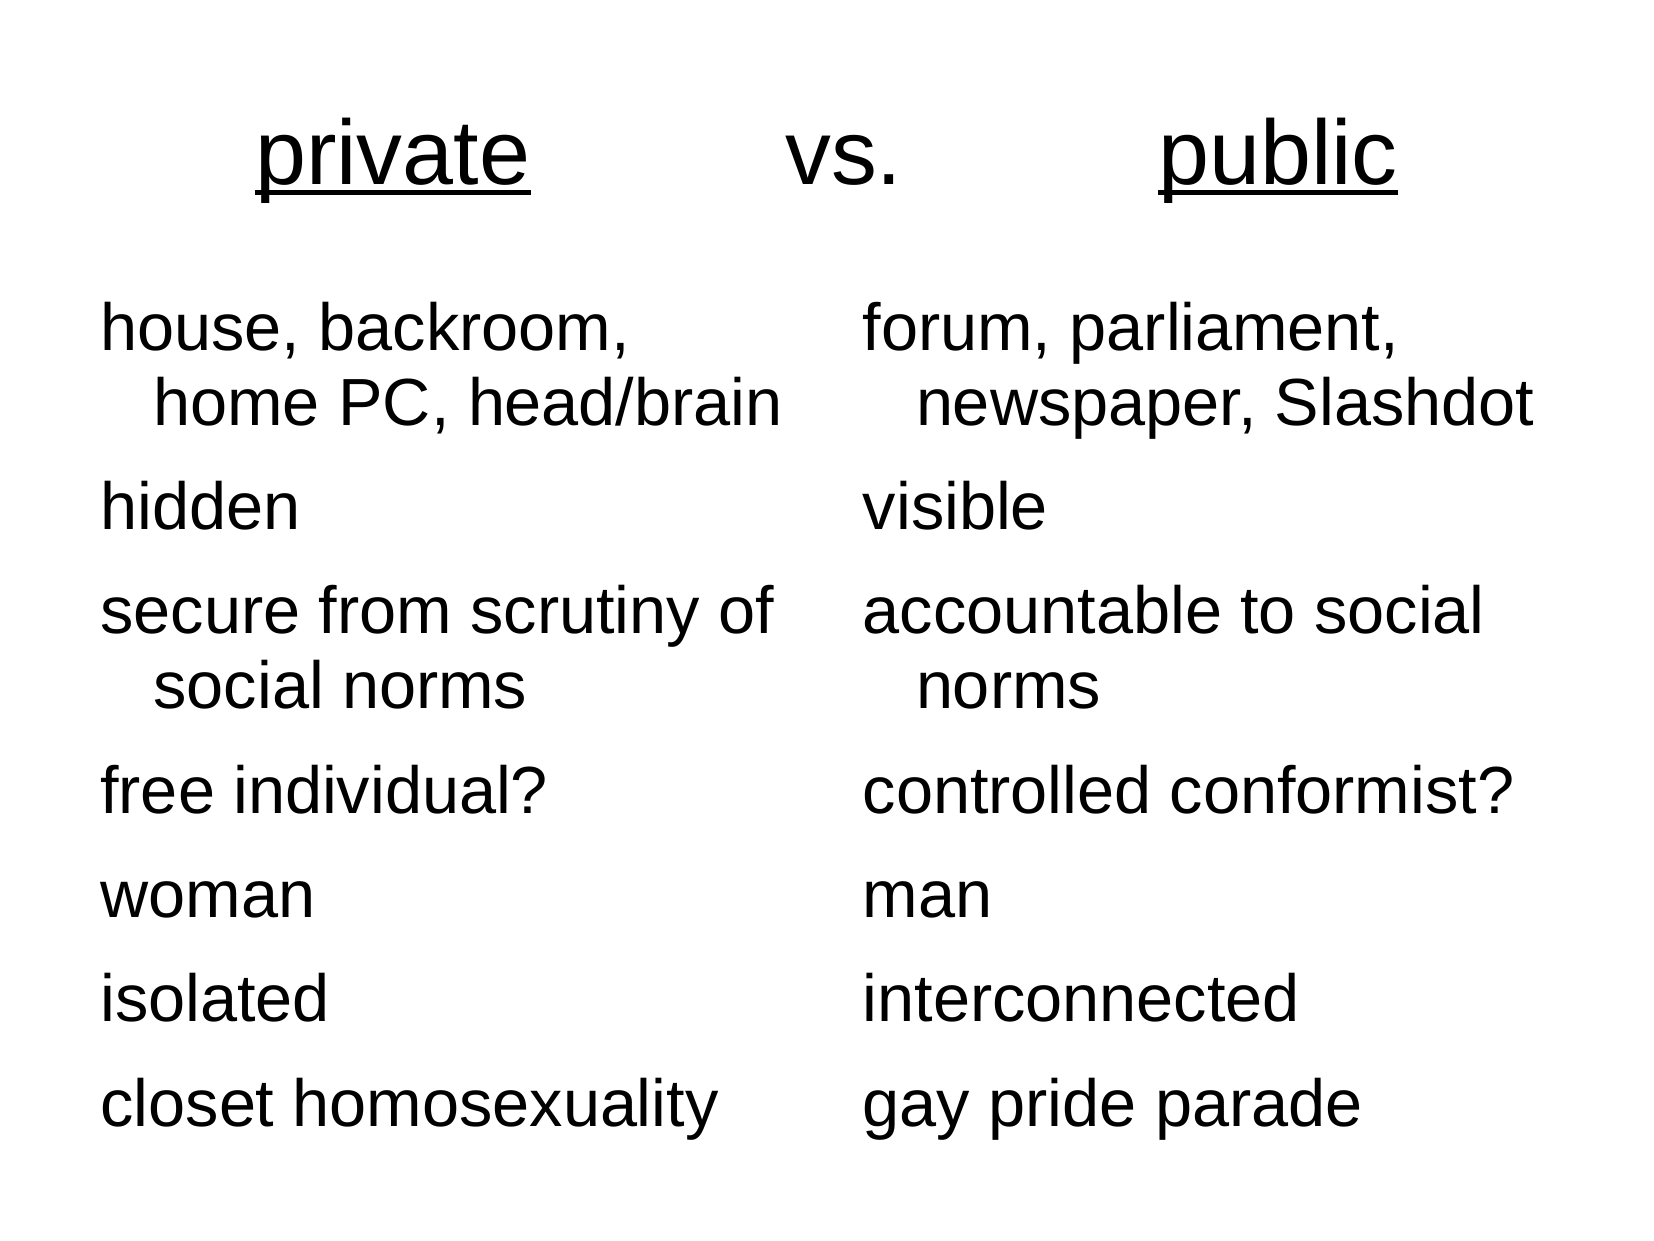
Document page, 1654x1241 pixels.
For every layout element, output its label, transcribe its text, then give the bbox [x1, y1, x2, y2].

title private vs. public [82, 49, 1571, 257]
list house, backroom, home PC, head/brain hidden secure from scrutiny of social norms free individual? woman isolated closet homosexuality [82, 290, 809, 1141]
list forum, parliament, newspaper, Slashdot visible accountable to social norms controlled conformist? man interconnected gay pride parade [845, 290, 1572, 1141]
